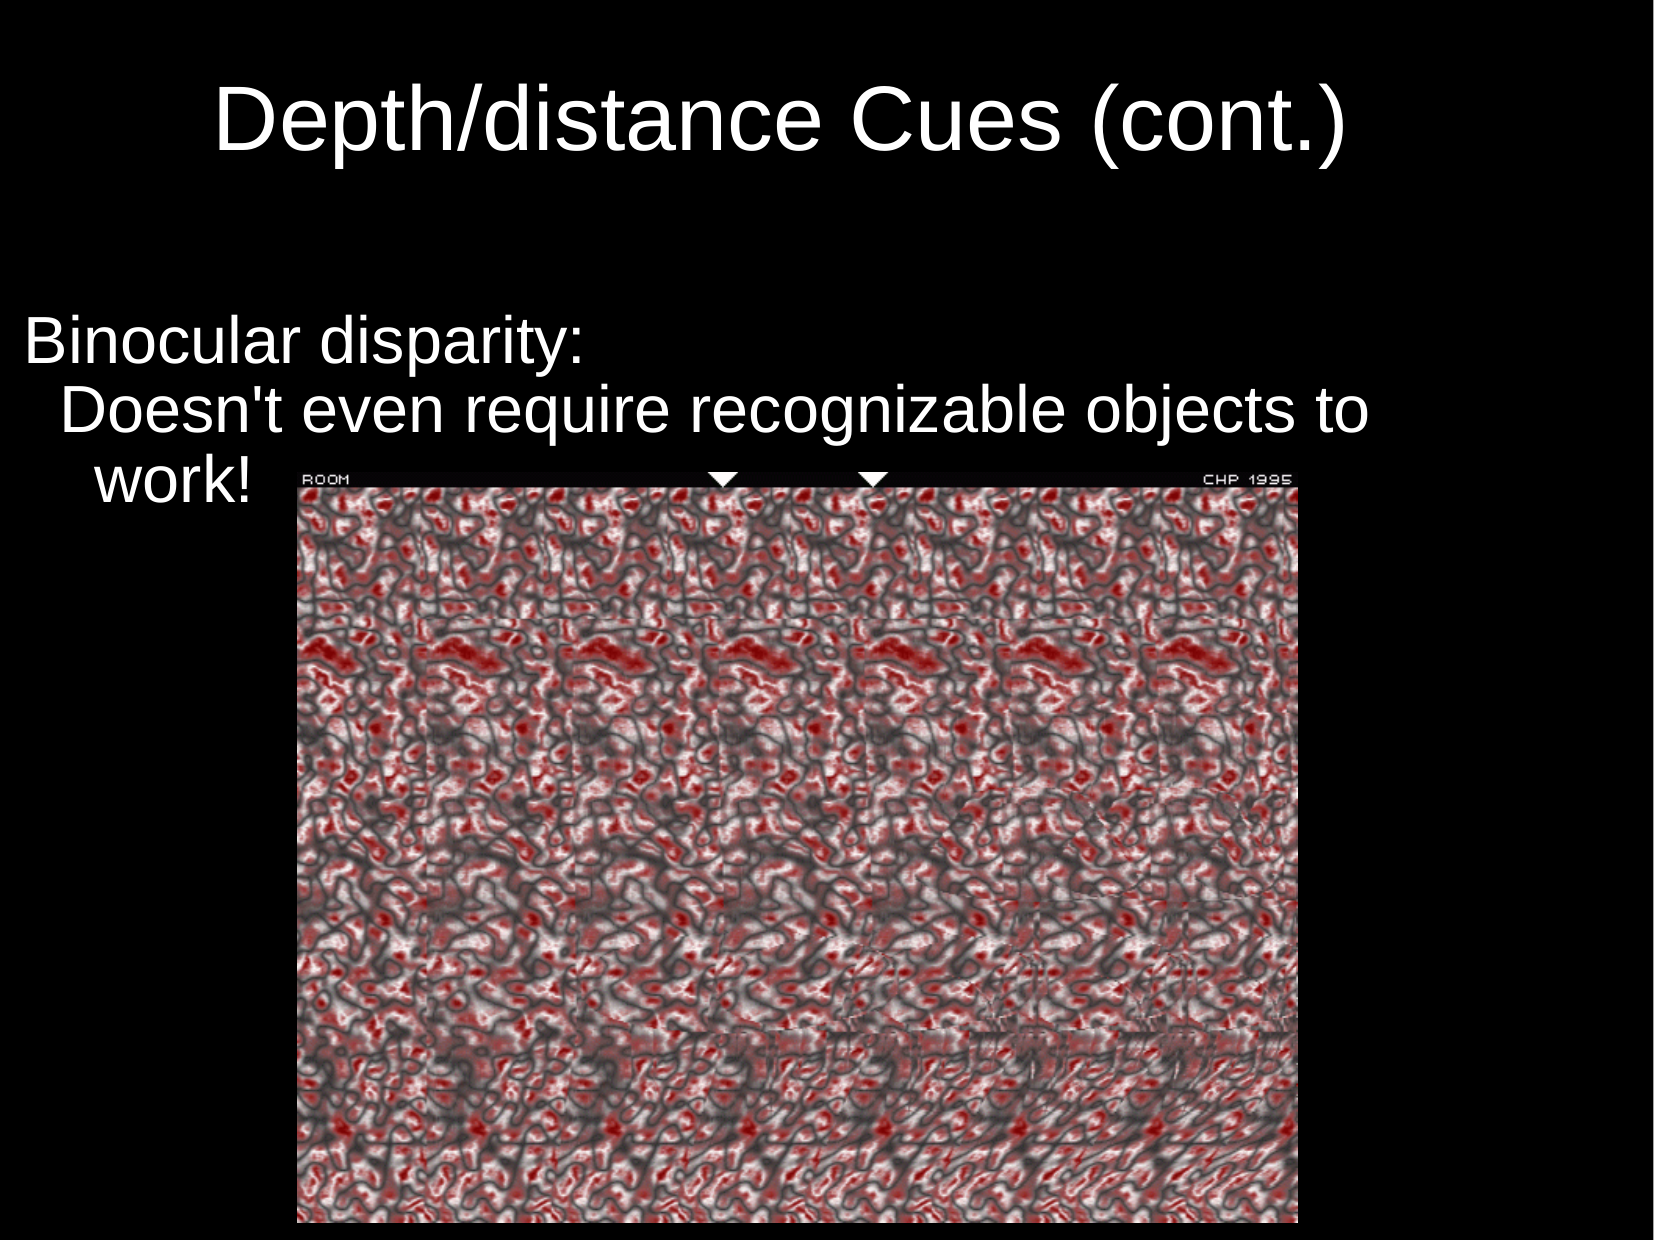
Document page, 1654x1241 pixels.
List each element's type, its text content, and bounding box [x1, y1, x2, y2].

text_box Binocular disparity: Doesn't even require recognizable objects to work! [23, 307, 1513, 517]
title Depth/distance Cues (cont.) [37, 17, 1526, 226]
picture [297, 472, 1298, 1223]
